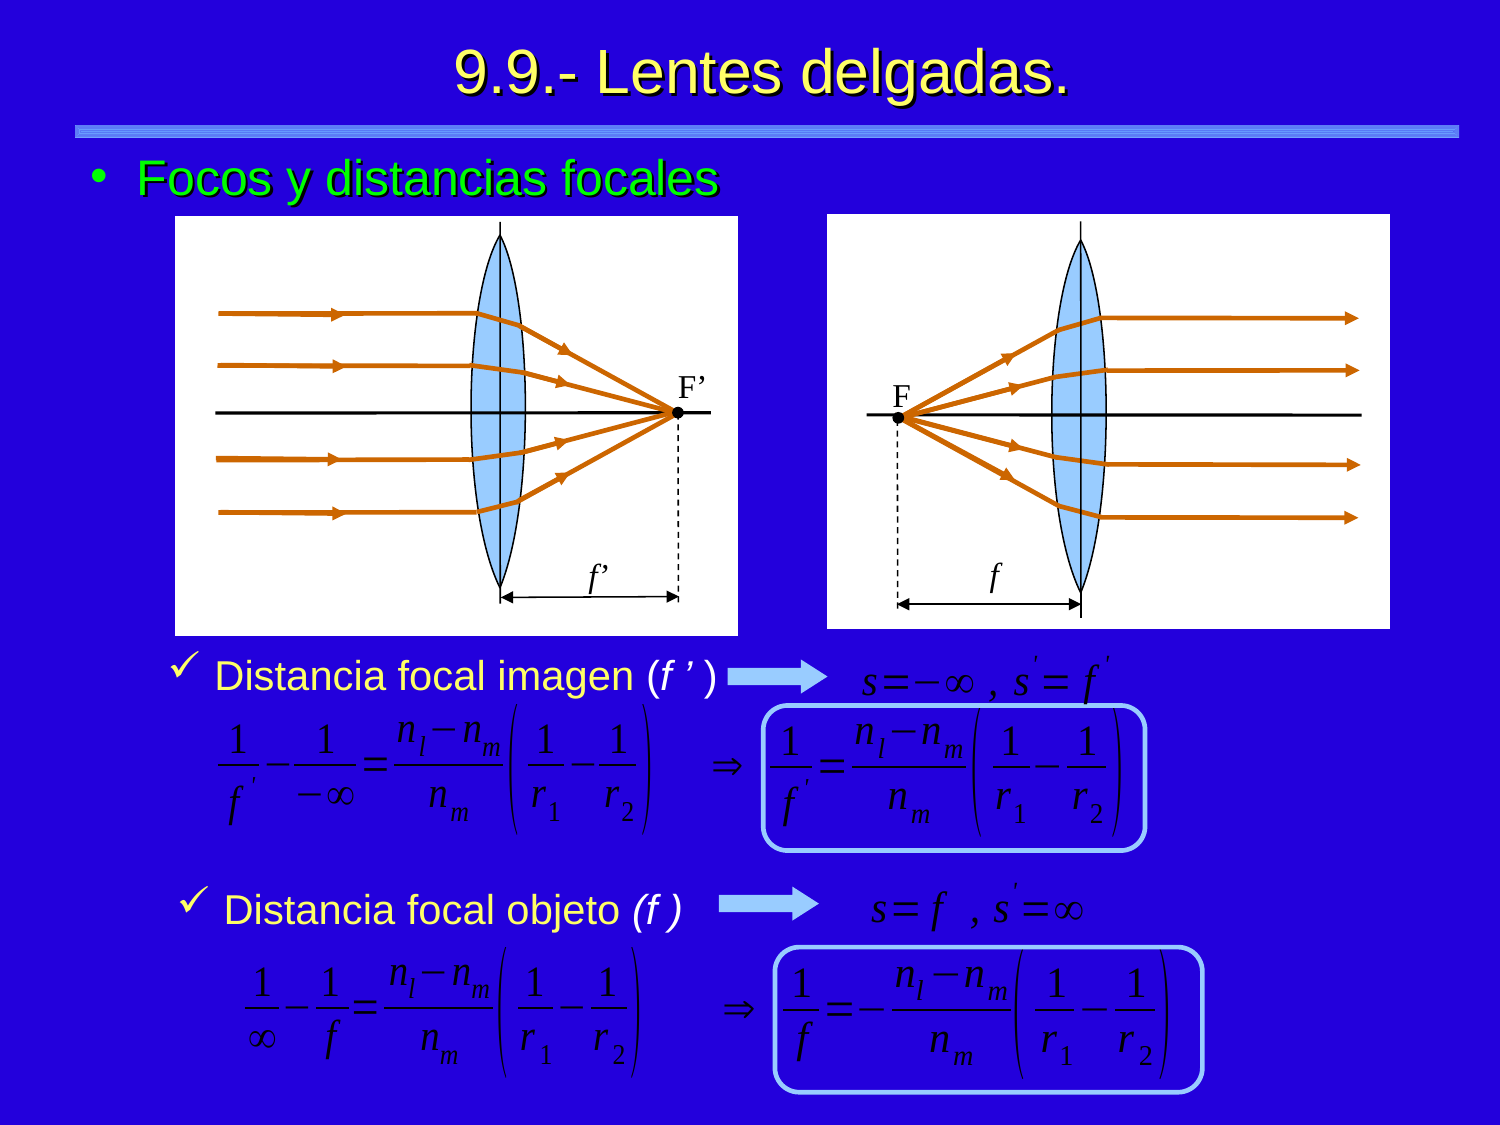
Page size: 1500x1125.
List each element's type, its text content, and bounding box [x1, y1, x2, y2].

text_box [828, 215, 1390, 628]
text_box F’ [674, 365, 712, 406]
chart [848, 648, 1127, 705]
text_box [719, 887, 818, 920]
chart [711, 949, 783, 1079]
text_box [176, 216, 738, 635]
chart [233, 947, 659, 1078]
text_box f [976, 553, 1013, 594]
text_box [728, 660, 827, 693]
text_box Distancia focal imagen (f ’ ) [74, 641, 1463, 729]
chart [766, 708, 1140, 837]
chart [700, 706, 773, 837]
text_box Distancia focal objeto (f ) [74, 875, 1463, 964]
text_box F [883, 373, 920, 414]
text_box 9.9.- Lentes delgadas. [50, 23, 1476, 114]
chart [206, 729, 670, 835]
chart [858, 875, 1100, 932]
chart [778, 950, 1190, 1079]
text_box [75, 125, 1460, 138]
text_box Focos y distancias focales [74, 137, 1405, 226]
text_box f’ [580, 553, 617, 594]
